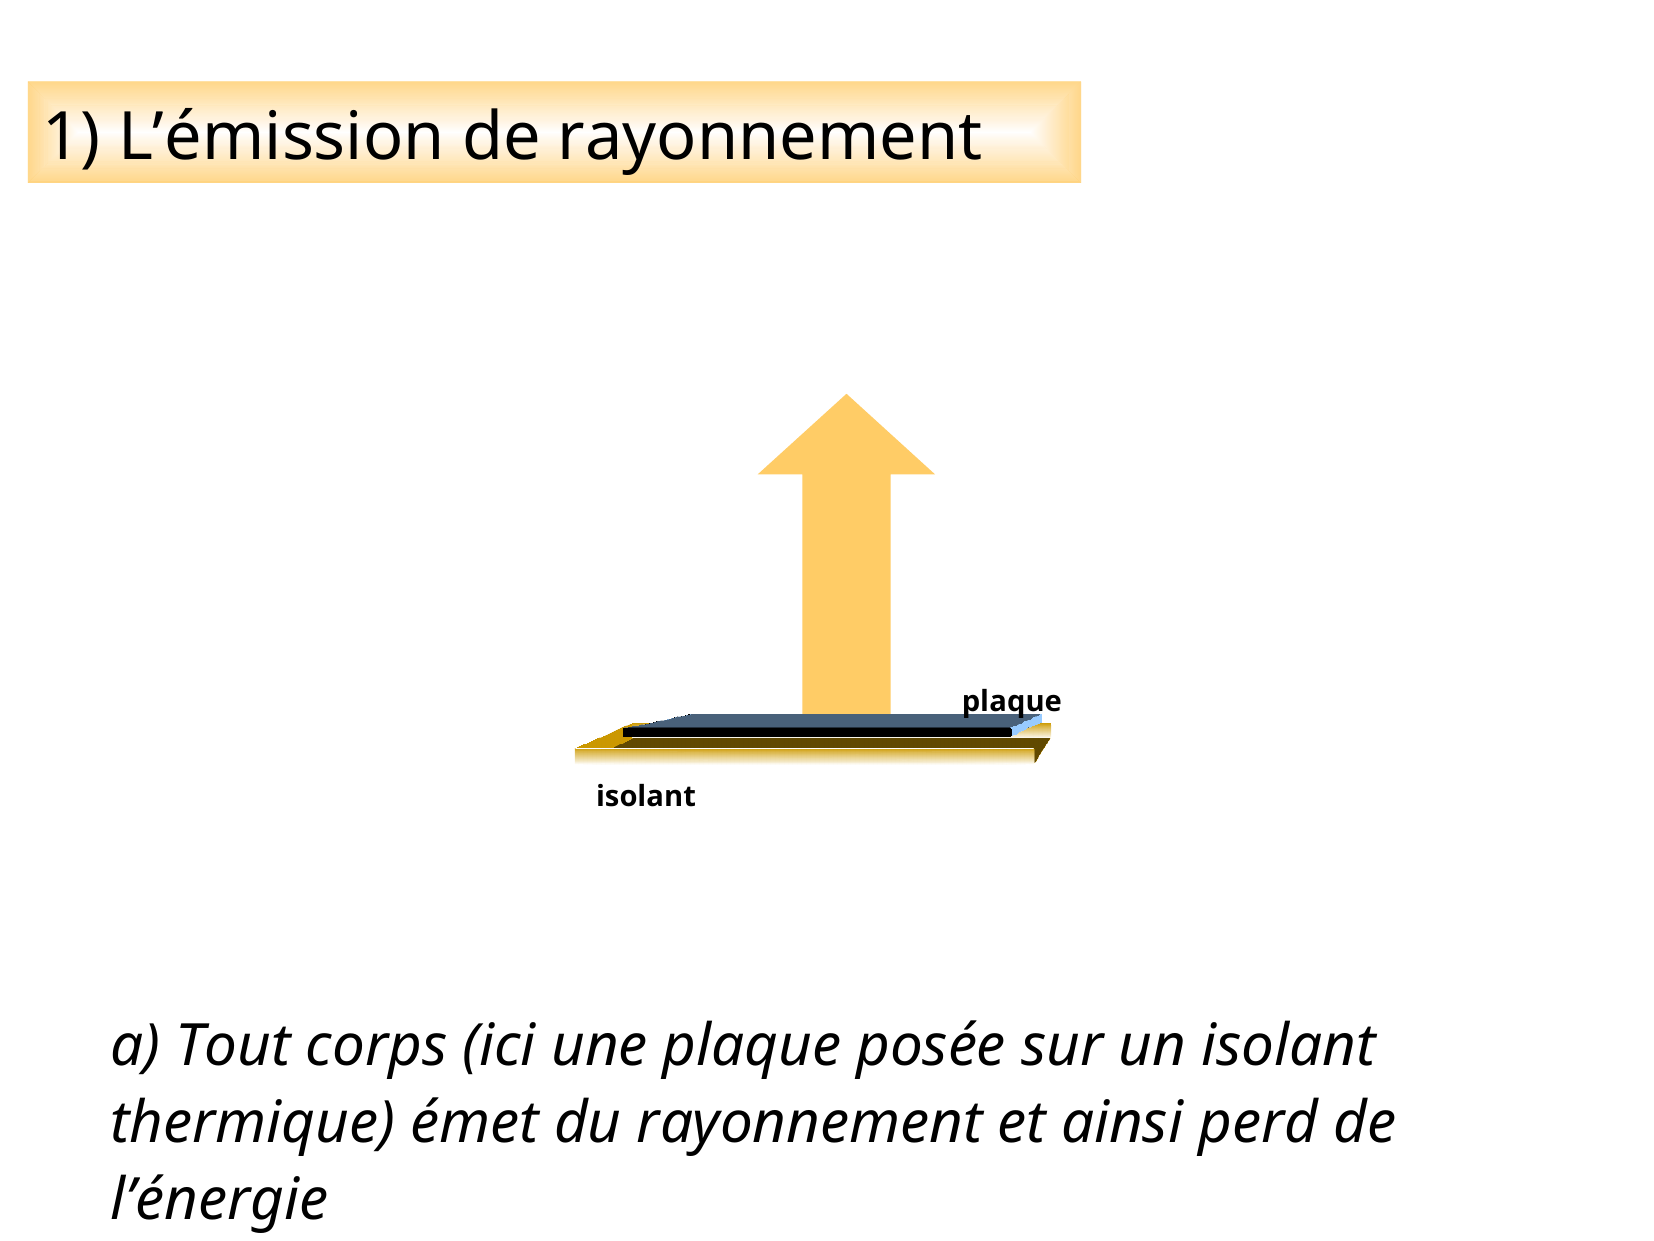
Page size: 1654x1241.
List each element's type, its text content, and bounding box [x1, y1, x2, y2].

text_box isolant [581, 767, 833, 843]
picture [570, 706, 1056, 775]
text_box a) Tout corps (ici une plaque posée sur un isolant thermique) émet du rayonnement et ainsi perd de l’énergie [95, 996, 1584, 1216]
text_box 1) L’émission de rayonnement [27, 81, 1080, 183]
text_box [757, 393, 936, 706]
text_box plaque [947, 673, 1199, 748]
